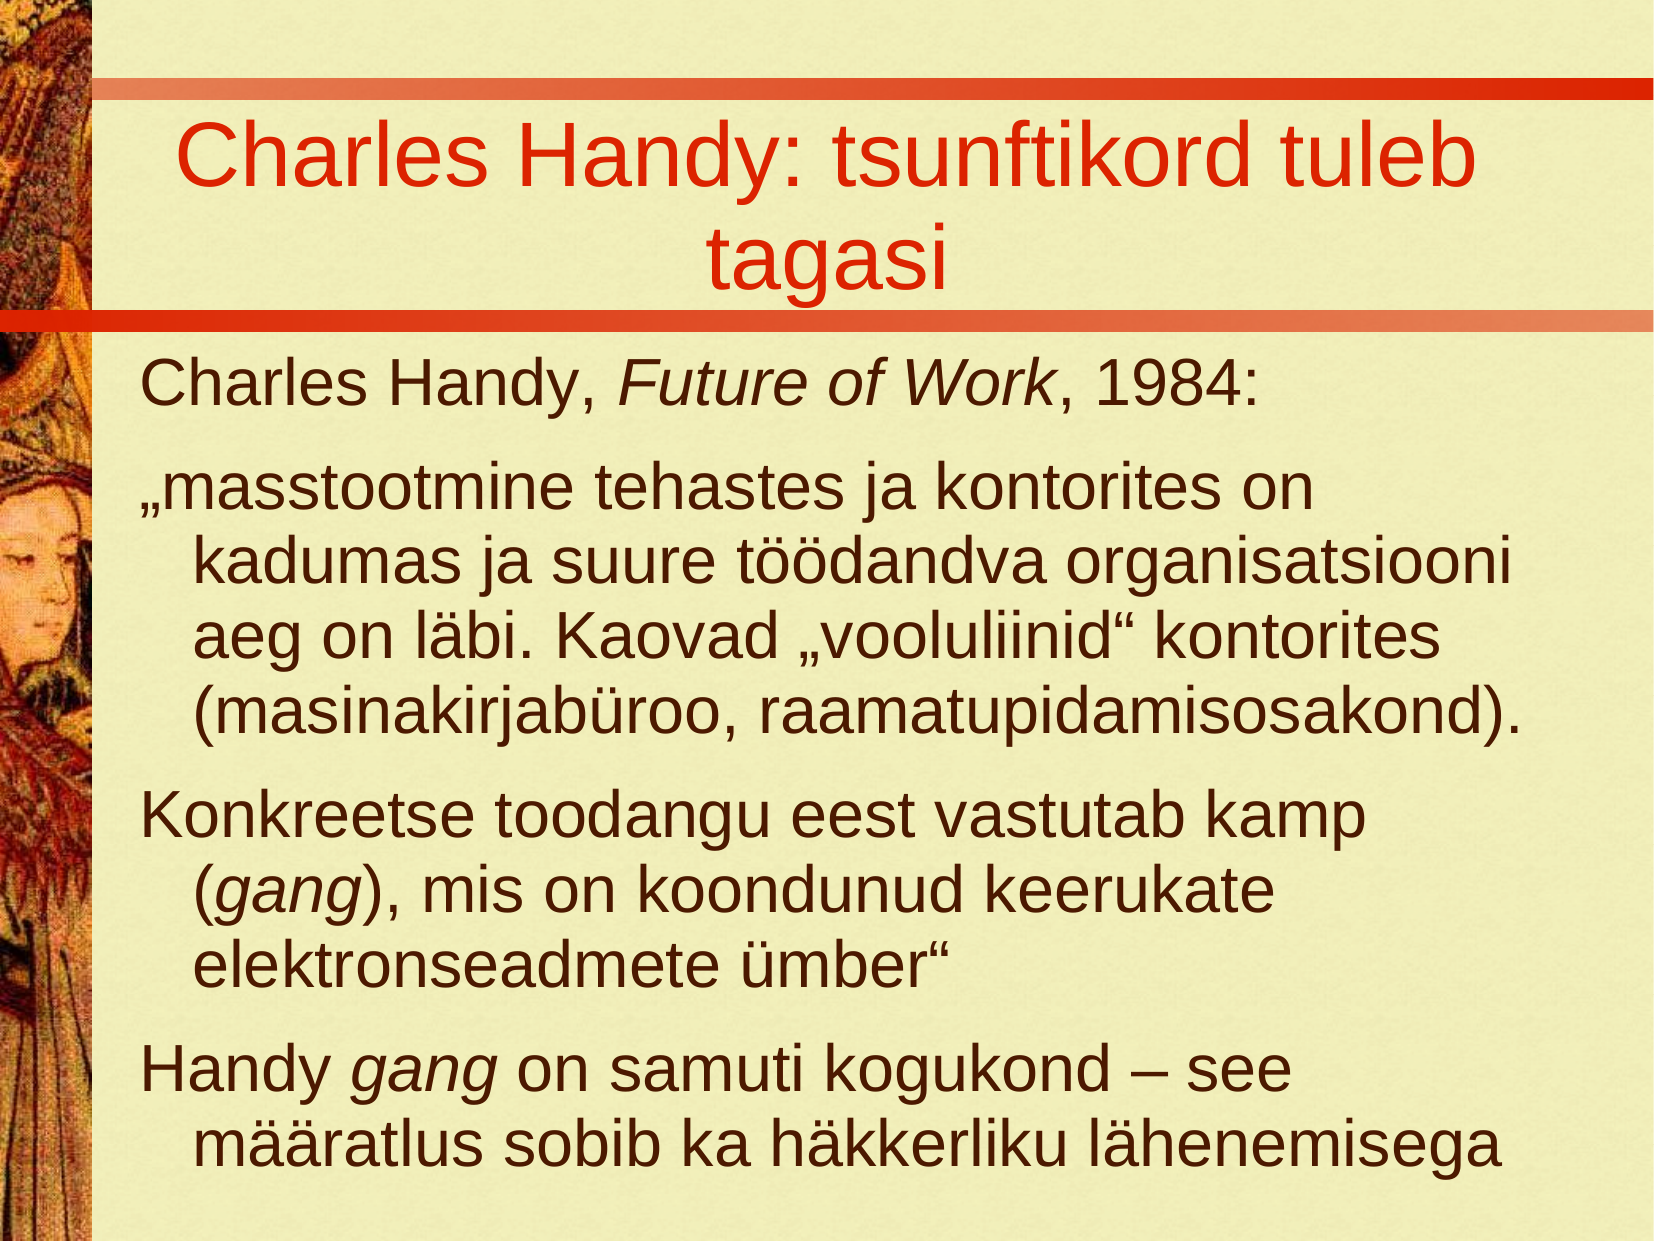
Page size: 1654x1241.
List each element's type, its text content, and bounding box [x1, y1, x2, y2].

title Charles Handy: tsunftikord tuleb tagasi [121, 102, 1534, 311]
list Charles Handy, Future of Work, 1984: „masstootmine tehastes ja kontorites on kadumas ja suure töödandva organisatsiooni aeg on läbi. Kaovad „vooluliinid“ kontorites (masinakirjabüroo, raamatupidamisosakond). Konkreetse toodangu eest vastutab kamp (gang), mis on koondunud keerukate elektronseadmete ümber“ Handy gang on samuti kogukond – see määratlus sobib ka häkkerliku lähenemisega [121, 344, 1534, 1181]
picture [0, 332, 1654, 1241]
picture [0, 0, 1654, 310]
